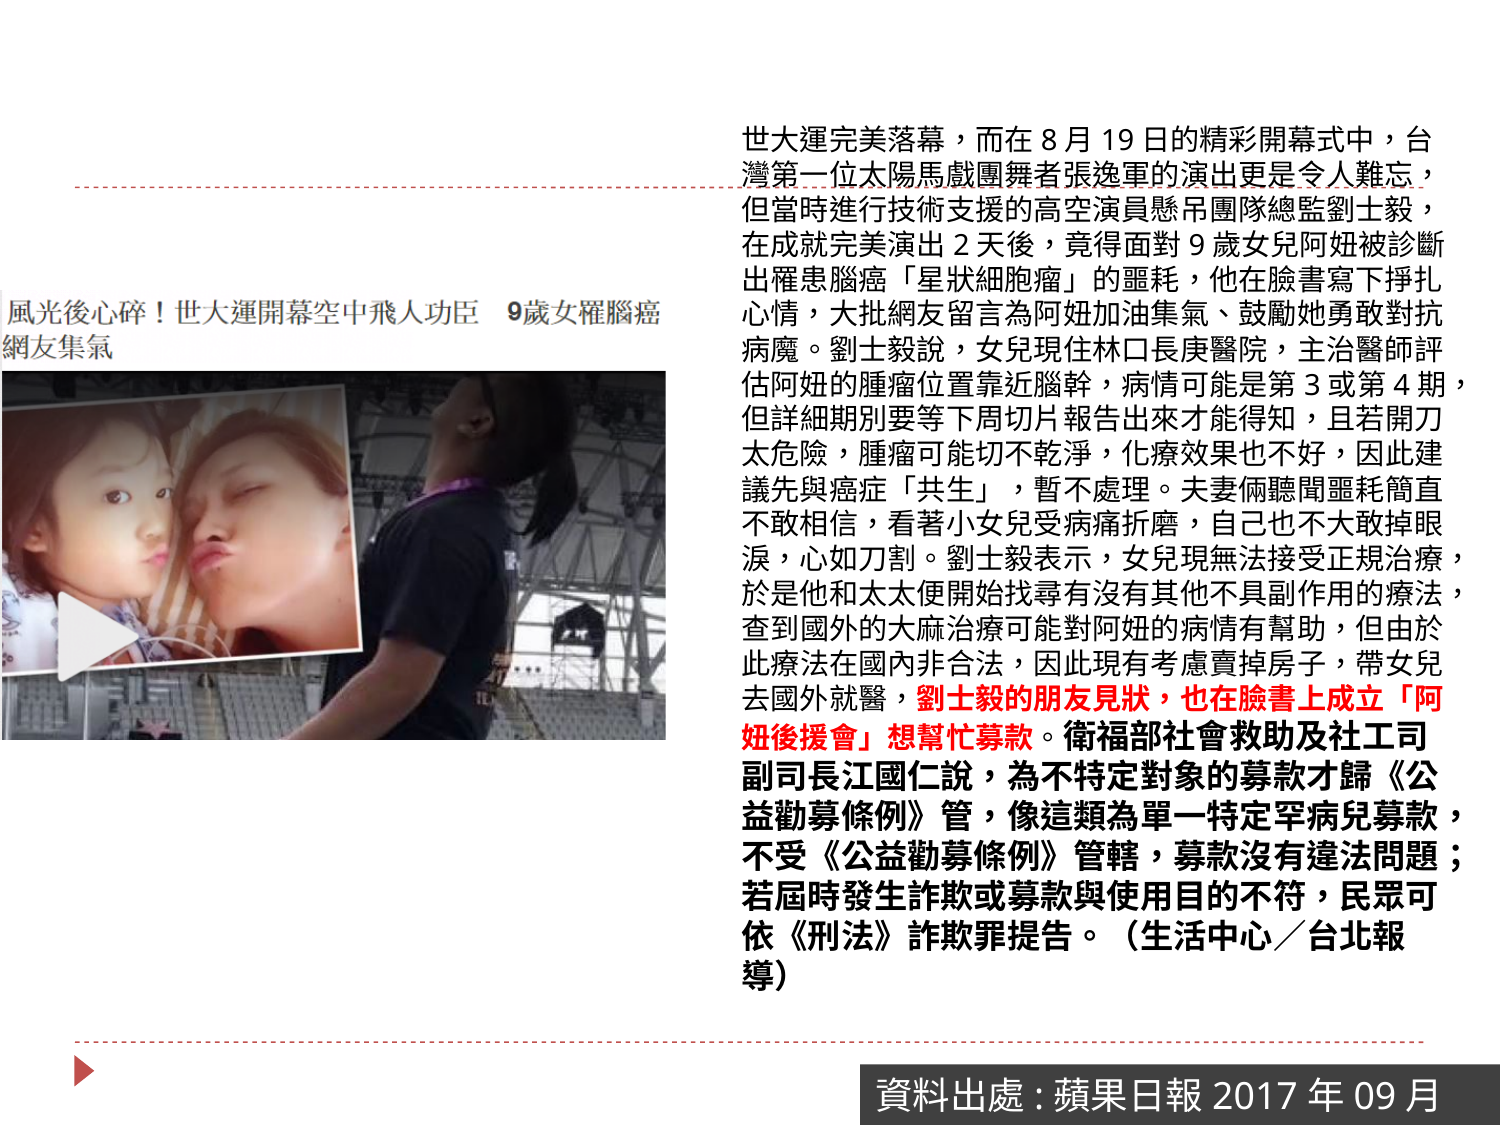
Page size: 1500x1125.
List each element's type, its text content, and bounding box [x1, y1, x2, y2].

picture [0, 290, 666, 740]
text_box 世大運完美落幕，而在8月19日的精彩開幕式中，台灣第一位太陽馬戲團舞者張逸軍的演出更是令人難忘，但當時進行技術支援的高空演員懸吊團隊總監劉士毅，在成就完美演出2天後，竟得面對9歲女兒阿妞被診斷出罹患腦癌「星狀細胞瘤」的噩耗，他在臉書寫下掙扎心情，大批網友留言為阿妞加油集氣、鼓勵她勇敢對抗病魔。劉士毅說，女兒現住林口長庚醫院，主治醫師評估阿妞的腫瘤位置靠近腦幹，病情可能是第3或第4期，但詳細期別要等下周切片報告出來才能得知，且若開刀太危險，腫瘤可能切不乾淨，化療效果也不好，因此建議先與癌症「共生」，暫不處理。夫妻倆聽聞噩耗簡直不敢相信，看著小女兒受病痛折磨，自己也不大敢掉眼淚，心如刀割。劉士毅表示，女兒現無法接受正規治療，於是他和太太便開始找尋有沒有其他不具副作用的療法，查到國外的大麻治療可能對阿妞的病情有幫助，但由於此療法在國內非合法，因此現有考慮賣掉房子，帶女兒去國外就醫，劉士毅的朋友見狀，也在臉書上成立「阿妞後援會」想幫忙募款。衛福部社會救助及社工司副司長江國仁說，為不特定對象的募款才歸《公益勸募條例》管，像這類為單一特定罕病兒募款，不受《公益勸募條例》管轄，募款沒有違法問題；若屆時發生詐欺或募款與使用目的不符，民眾可依《刑法》詐欺罪提告。（生活中心／台北報導） [726, 113, 1463, 1013]
text_box 資料出處:蘋果日報2017年09月02日 [860, 1064, 1500, 1125]
